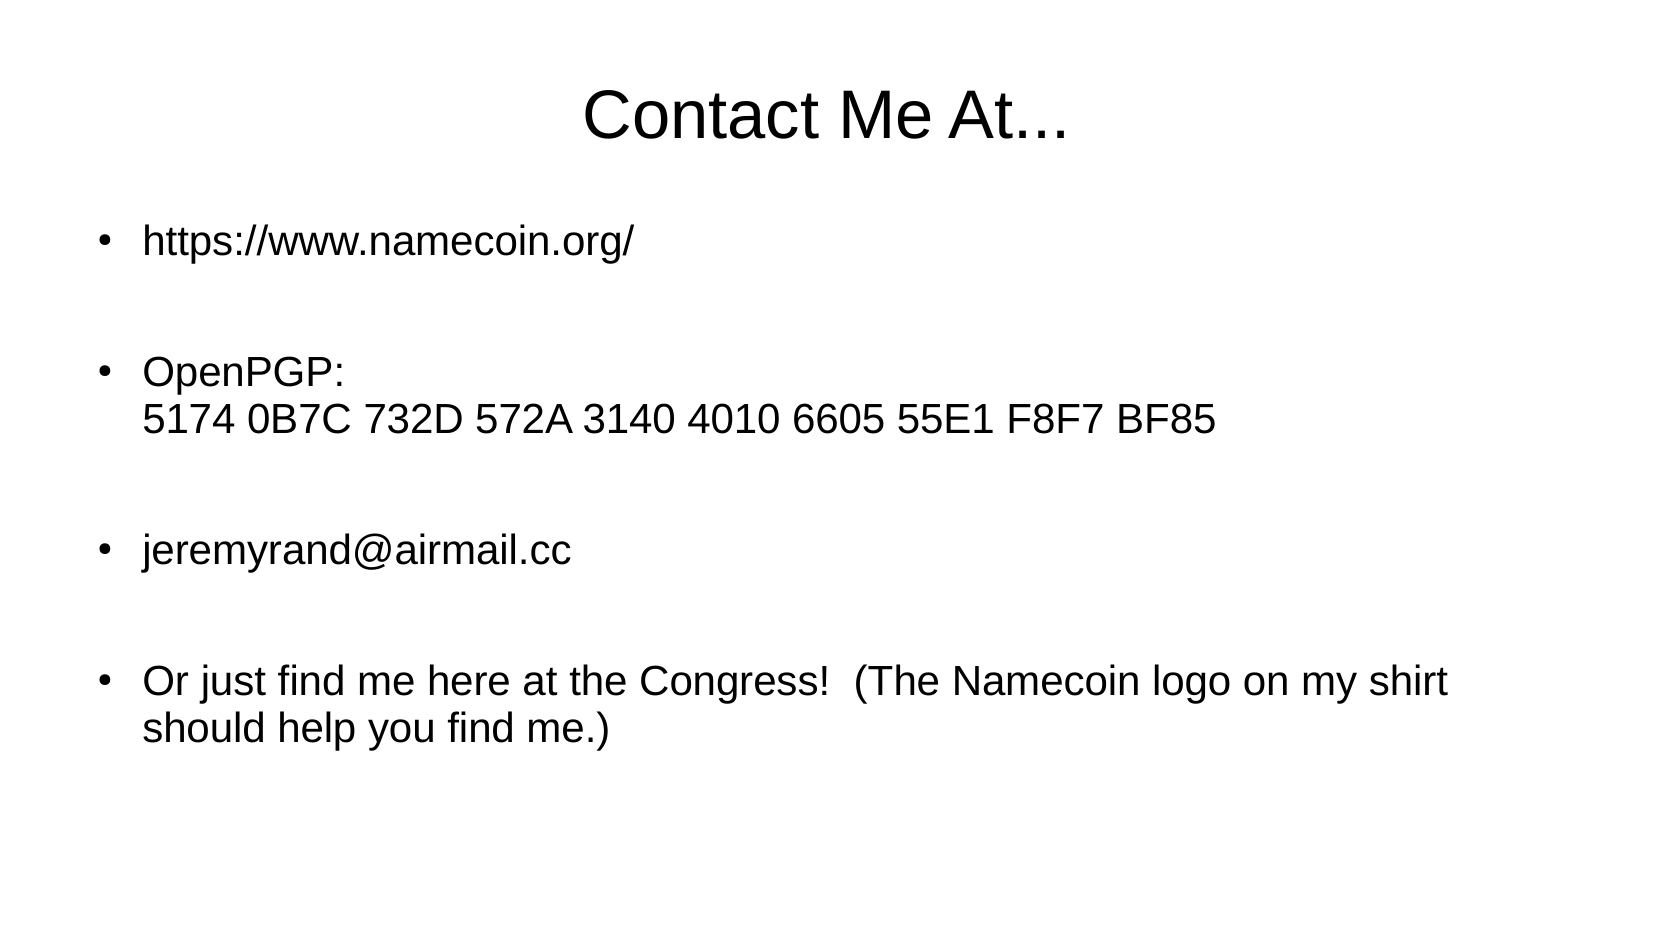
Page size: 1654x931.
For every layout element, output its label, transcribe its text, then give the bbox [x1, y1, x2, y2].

title Contact Me At... [82, 37, 1571, 193]
list https://www.namecoin.org/ OpenPGP: 5174 0B7C 732D 572A 3140 4010 6605 55E1 F8F7 BF85 jeremyrand@airmail.cc Or just find me here at the Congress! (The Namecoin logo on my shirt should help you find me.) [82, 217, 1571, 757]
